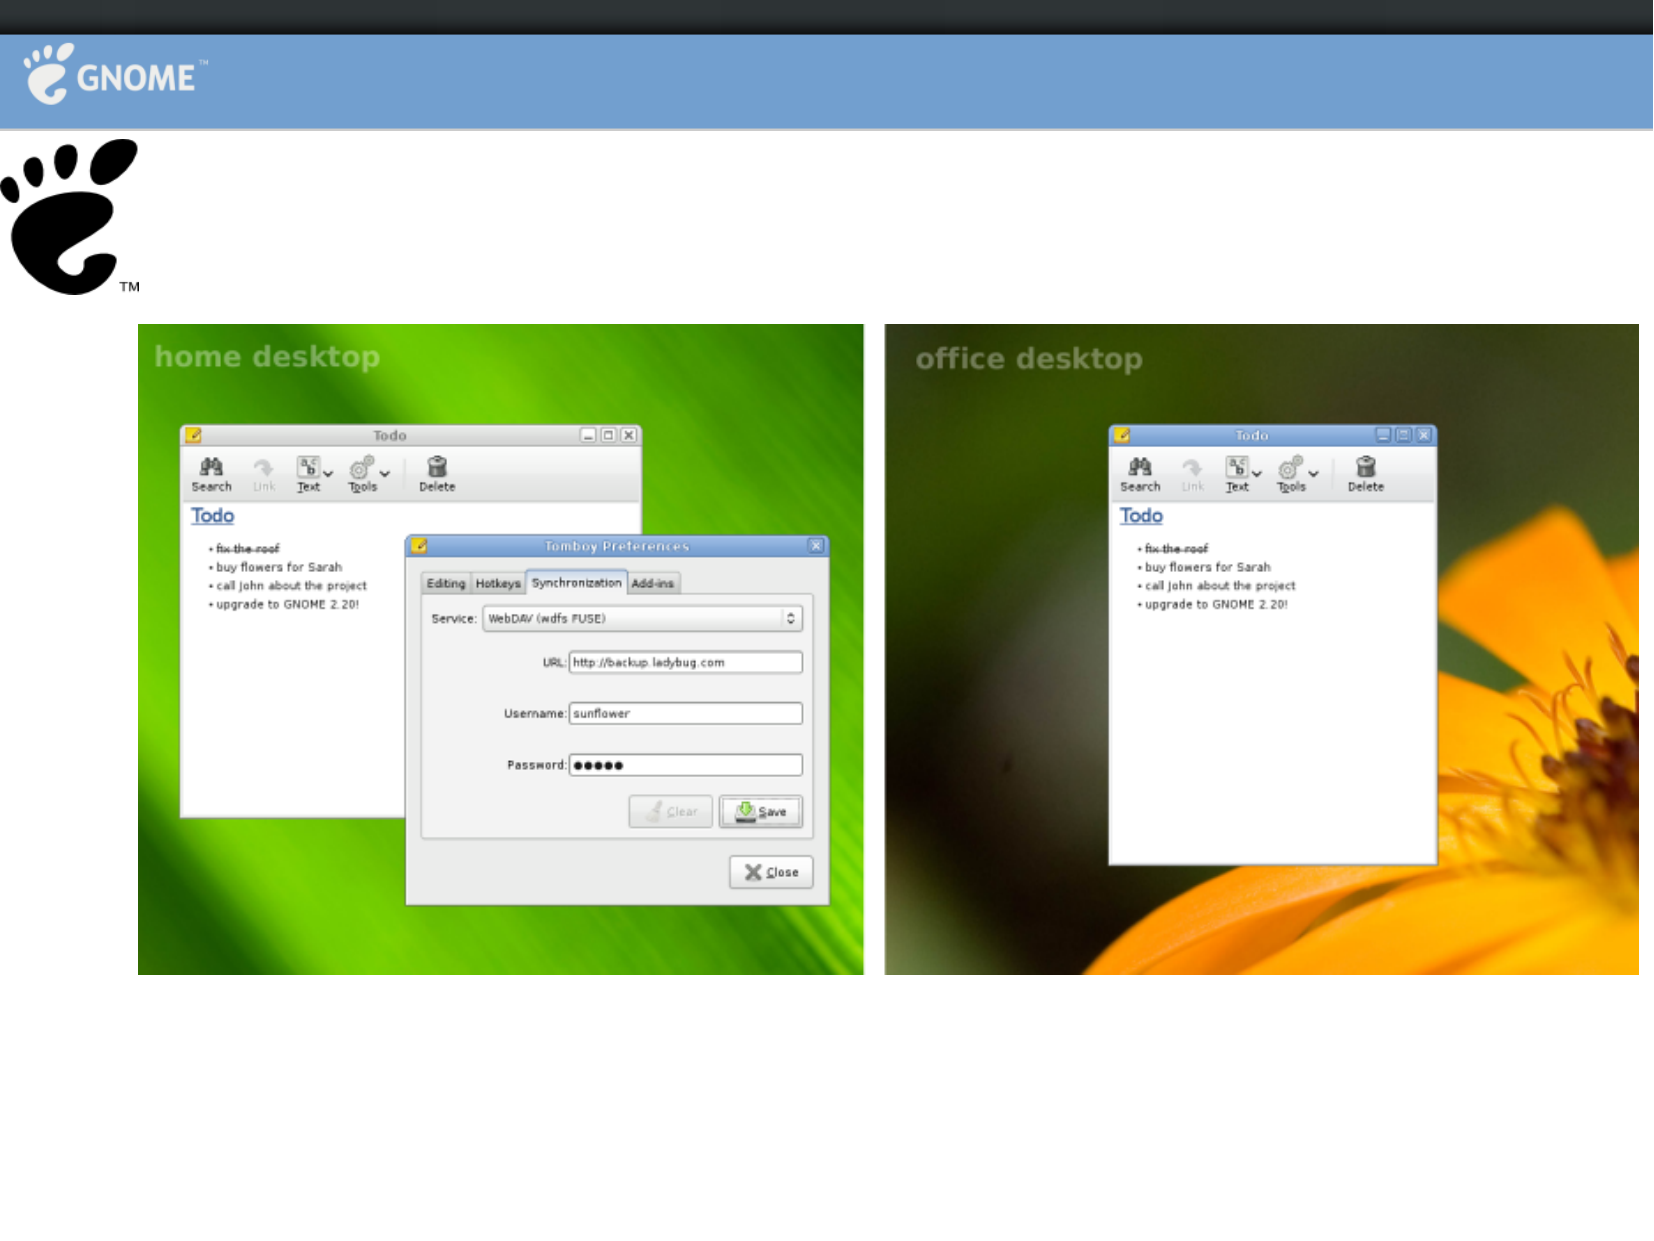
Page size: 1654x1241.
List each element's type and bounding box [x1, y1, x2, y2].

picture [0, 0, 1653, 131]
picture [138, 324, 1639, 976]
picture [0, 139, 139, 295]
